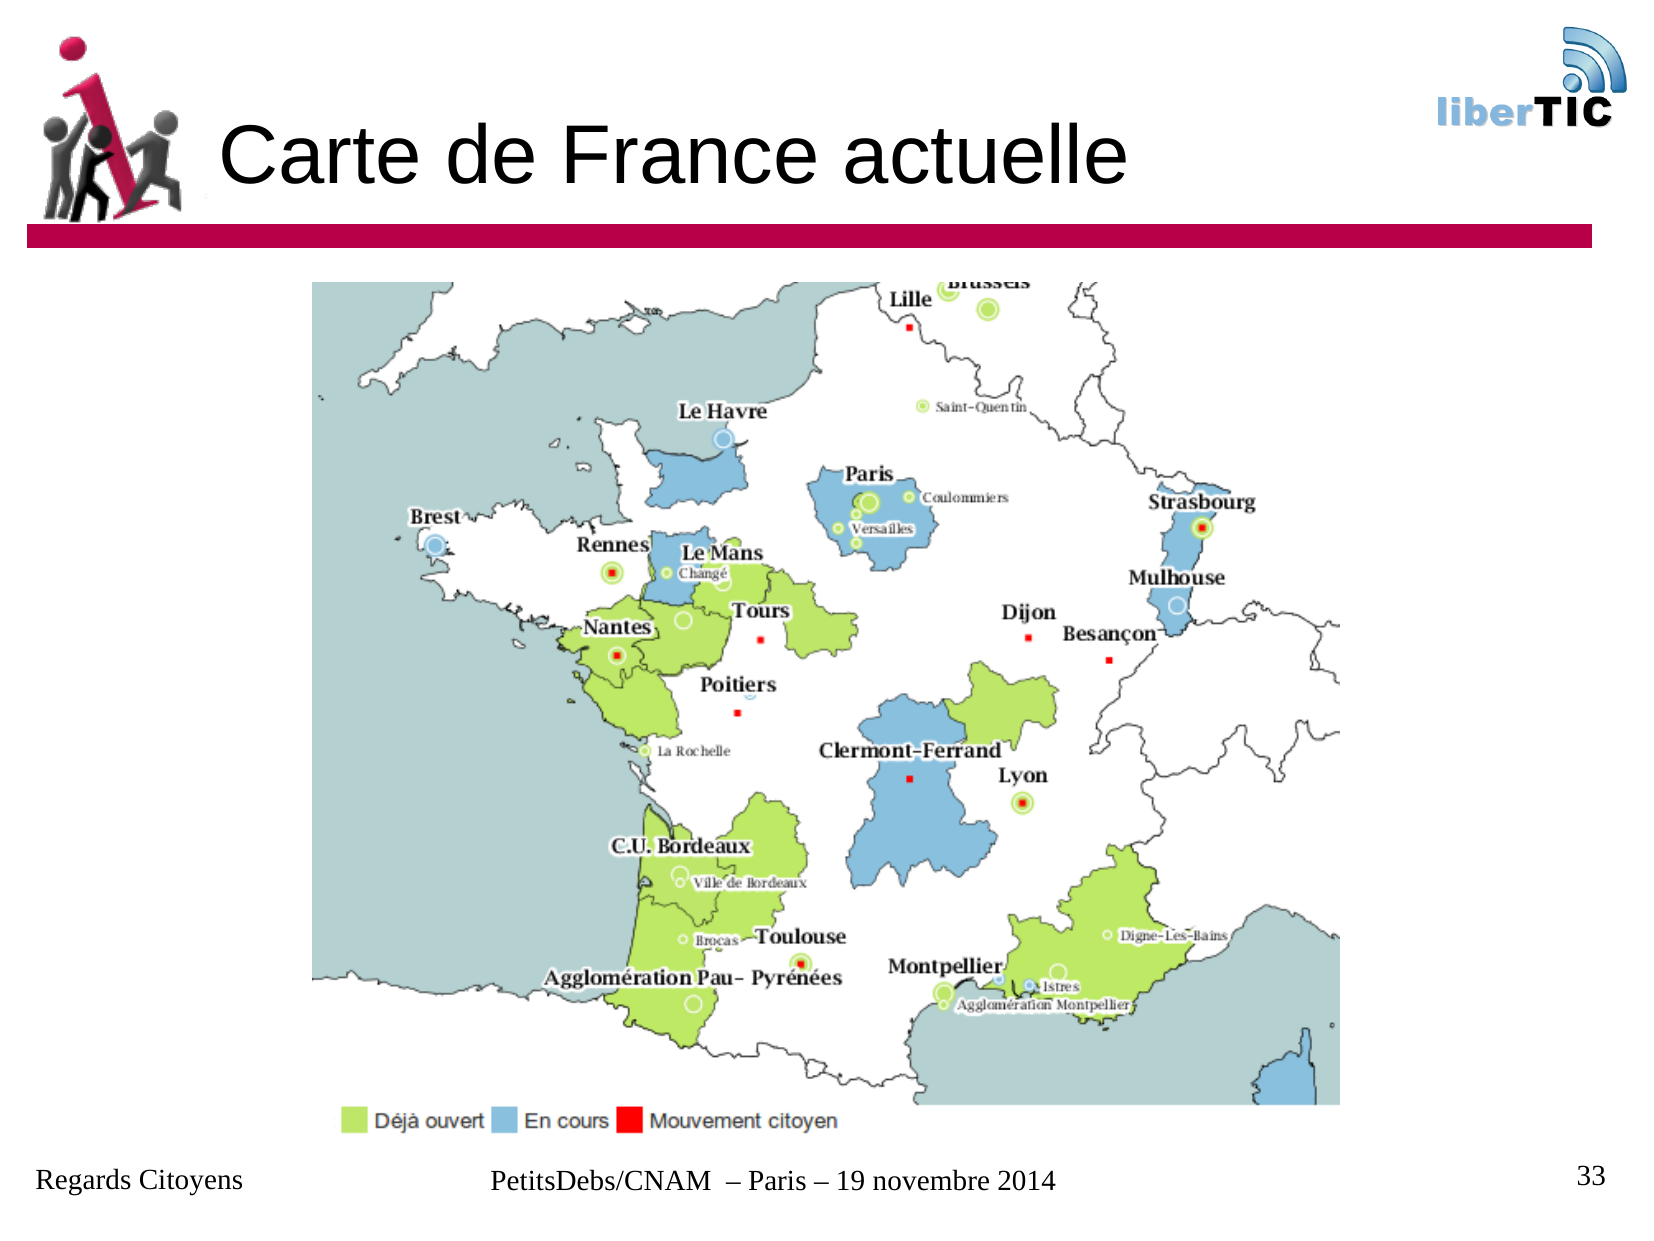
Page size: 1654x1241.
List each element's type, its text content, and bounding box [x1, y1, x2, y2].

picture [312, 282, 1340, 1158]
picture [27, 31, 208, 224]
picture [1407, 11, 1654, 161]
title Carte de France actuelle [218, 59, 1654, 252]
